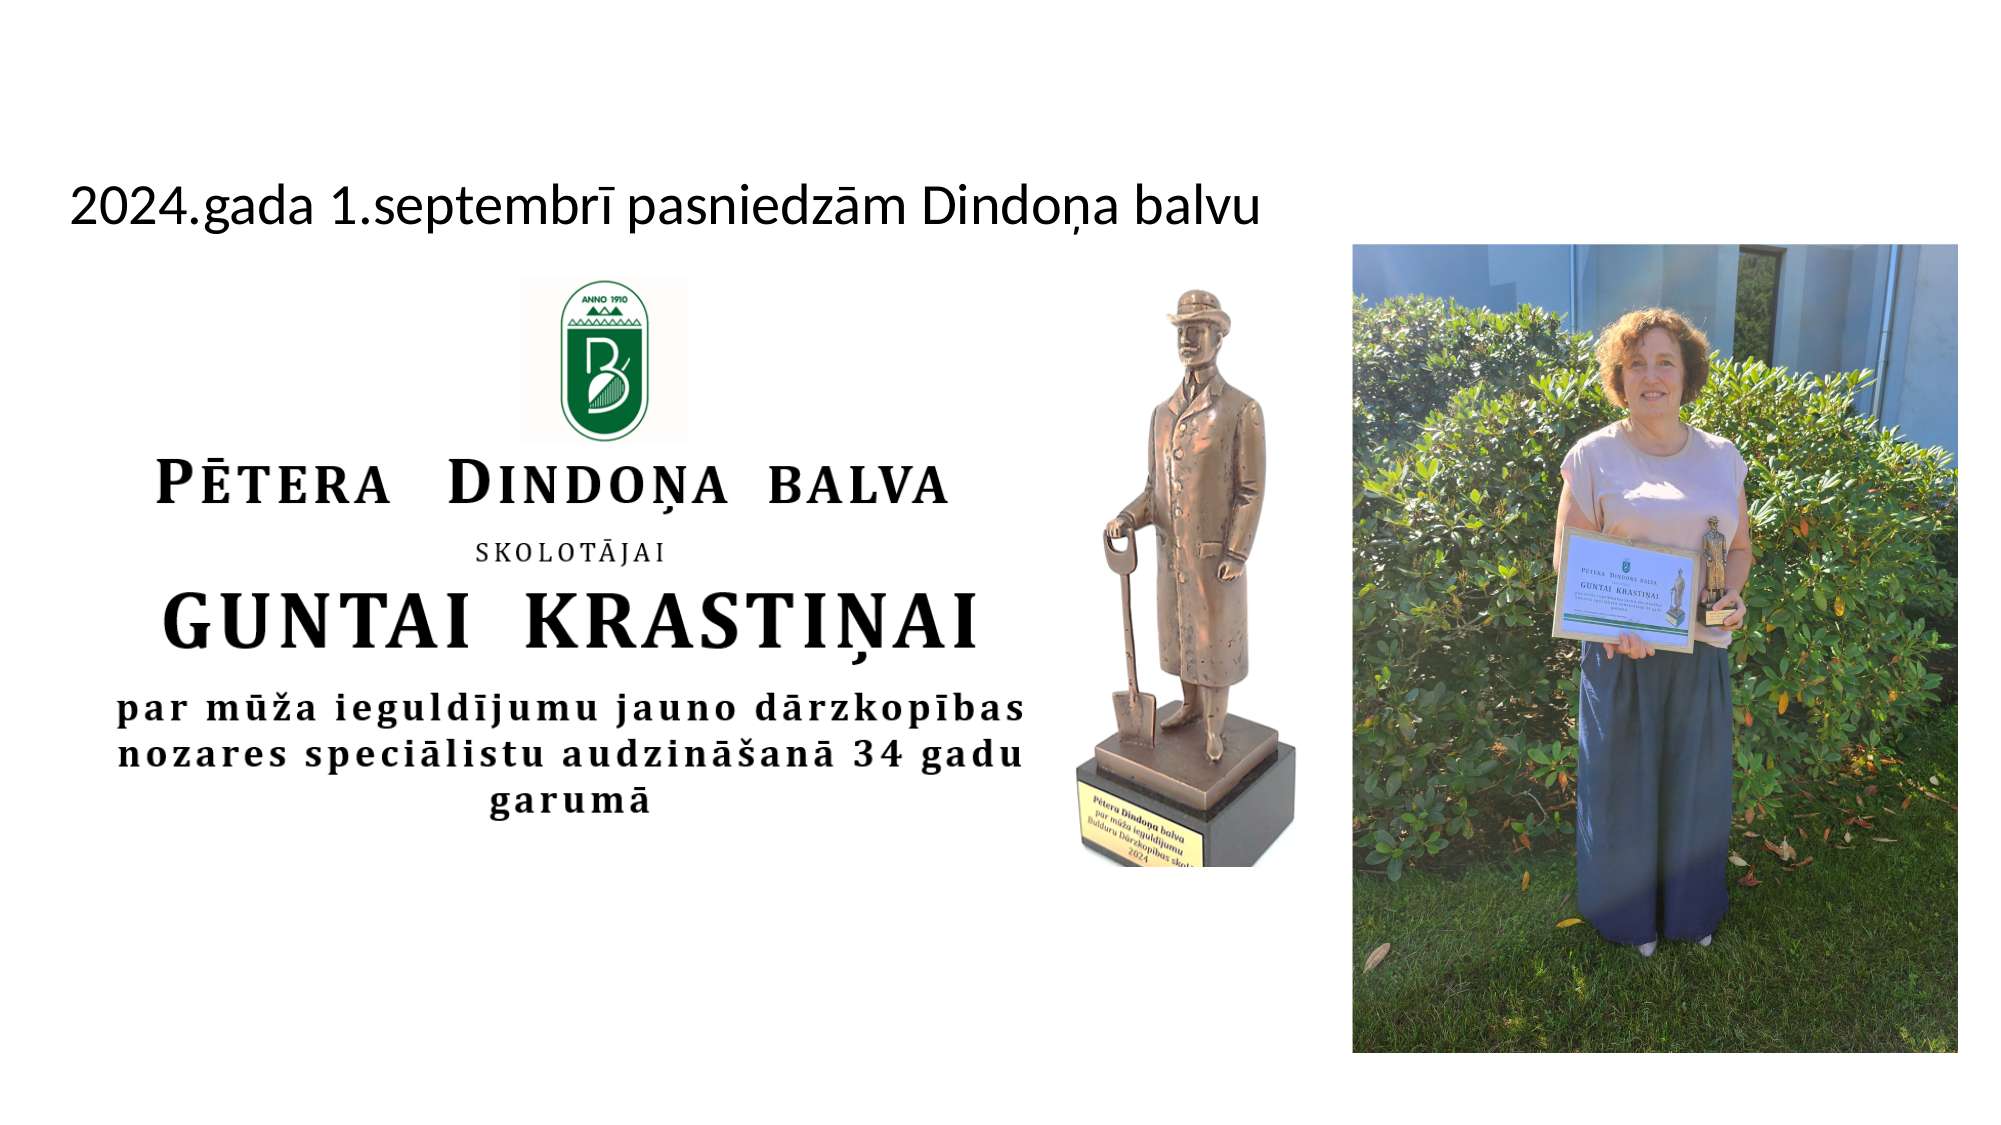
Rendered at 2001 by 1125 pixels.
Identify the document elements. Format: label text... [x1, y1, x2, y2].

picture [1352, 244, 1958, 1053]
text_box 2024.gada 1.septembrī pasniedzām Dindoņa balvu [54, 158, 1412, 245]
picture [42, 257, 1319, 868]
